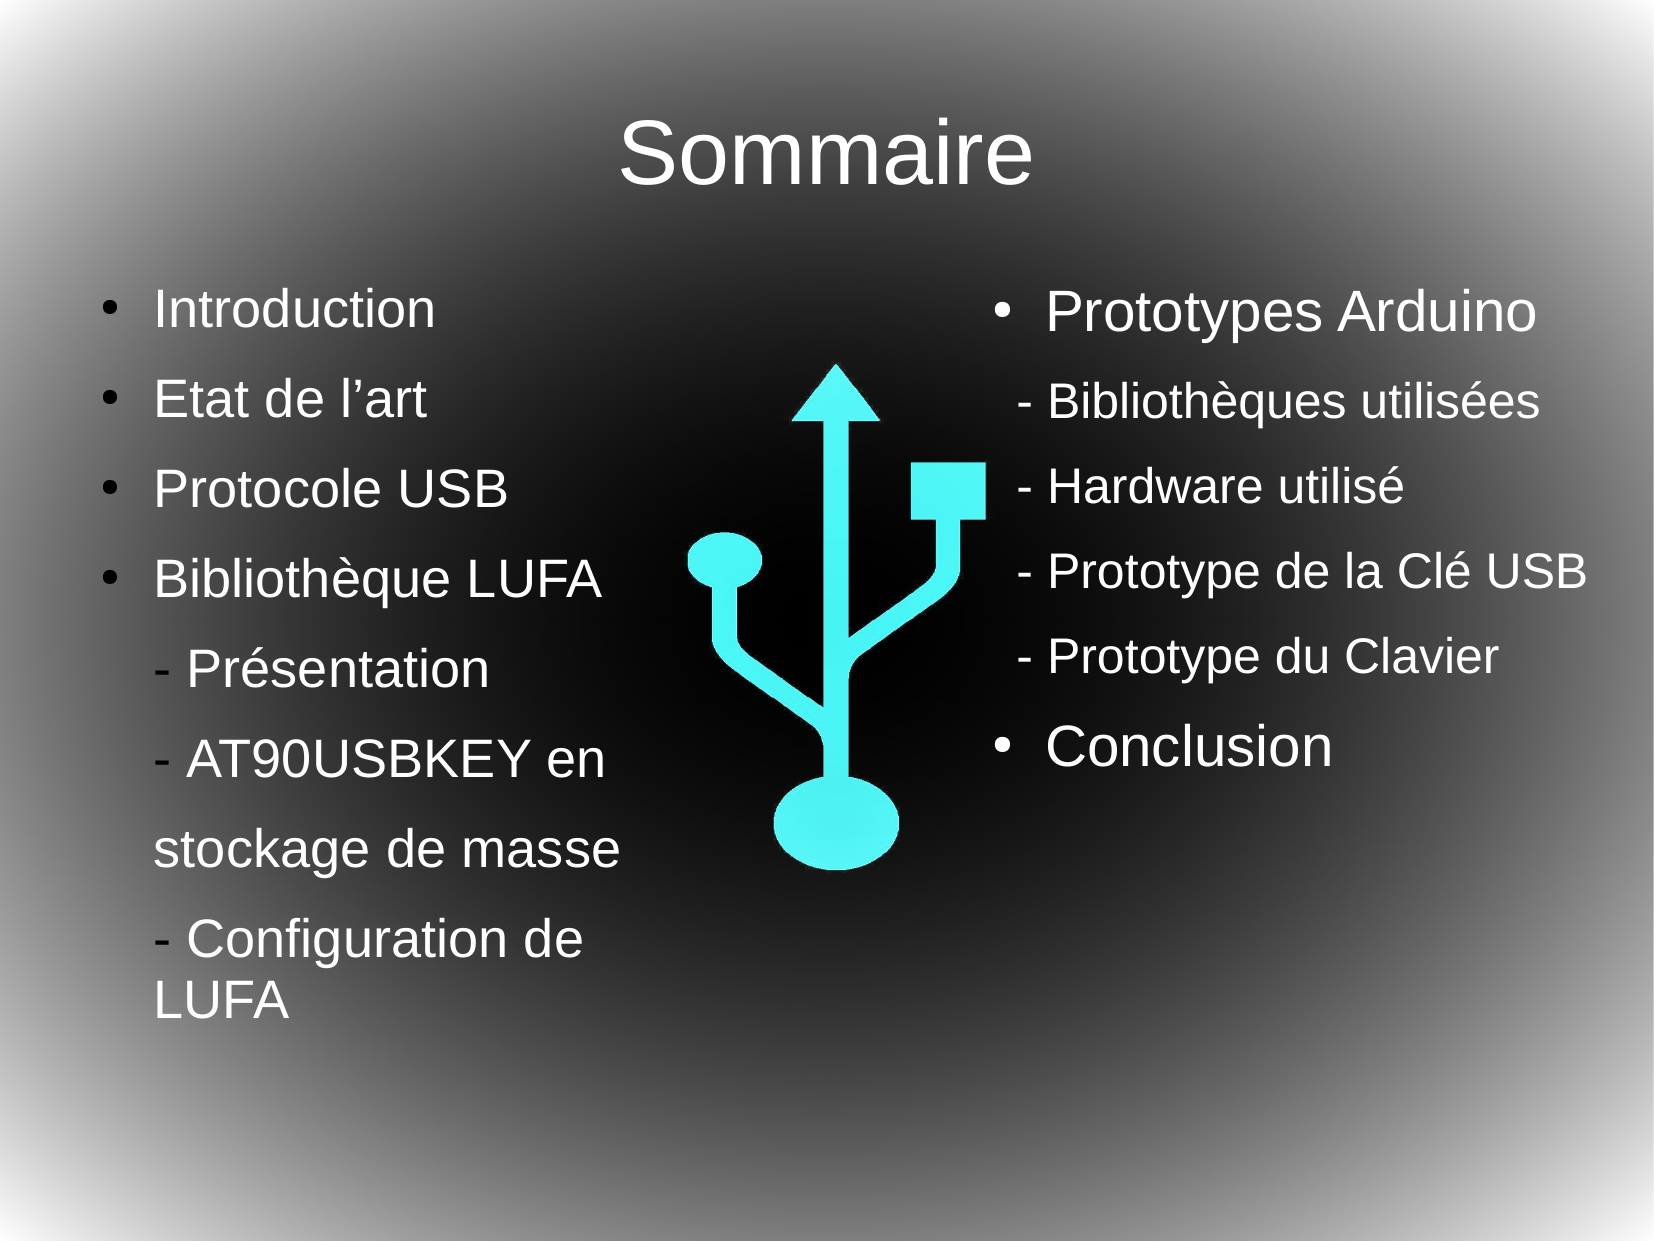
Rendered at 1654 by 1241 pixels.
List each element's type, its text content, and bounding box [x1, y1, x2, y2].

title Sommaire [82, 49, 1571, 257]
list Prototypes Arduino - Bibliothèques utilisées - Hardware utilisé - Prototype de la Clé USB - Prototype du Clavier Conclusion [974, 278, 1625, 1075]
list Introduction Etat de l’art Protocole USB Bibliothèque LUFA - Présentation - AT90USBKEY en stockage de masse - Configuration de LUFA [82, 278, 733, 1075]
picture [0, 0, 1654, 1241]
